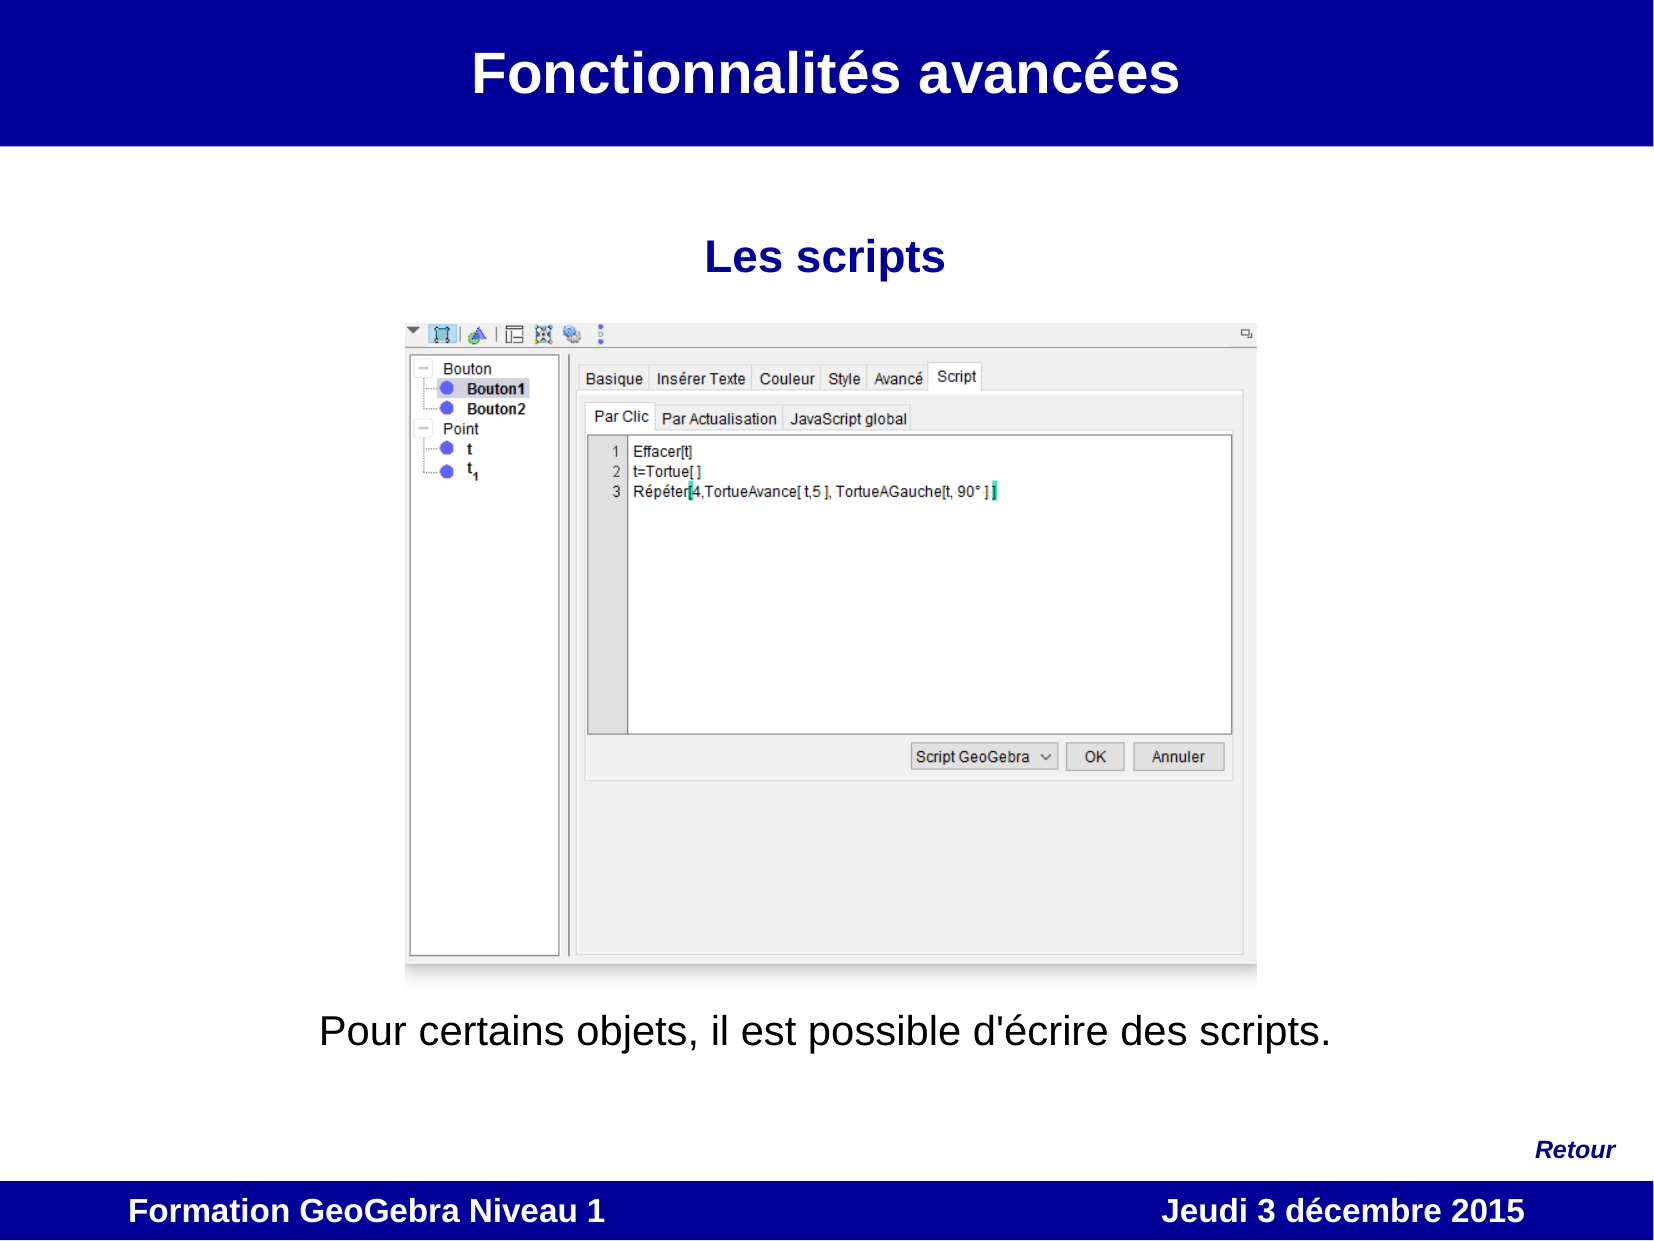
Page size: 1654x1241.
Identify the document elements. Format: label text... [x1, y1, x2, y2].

title Fonctionnalités avancées [0, 0, 1654, 147]
text_box Formation GeoGebra Niveau 1 Jeudi 3 décembre 2015 [0, 1181, 1654, 1241]
text_box Retour [1520, 1128, 1637, 1172]
picture [404, 315, 1257, 990]
subtitle Les scripts Pour certains objets, il est possible d'écrire des scripts. [28, 146, 1623, 1181]
